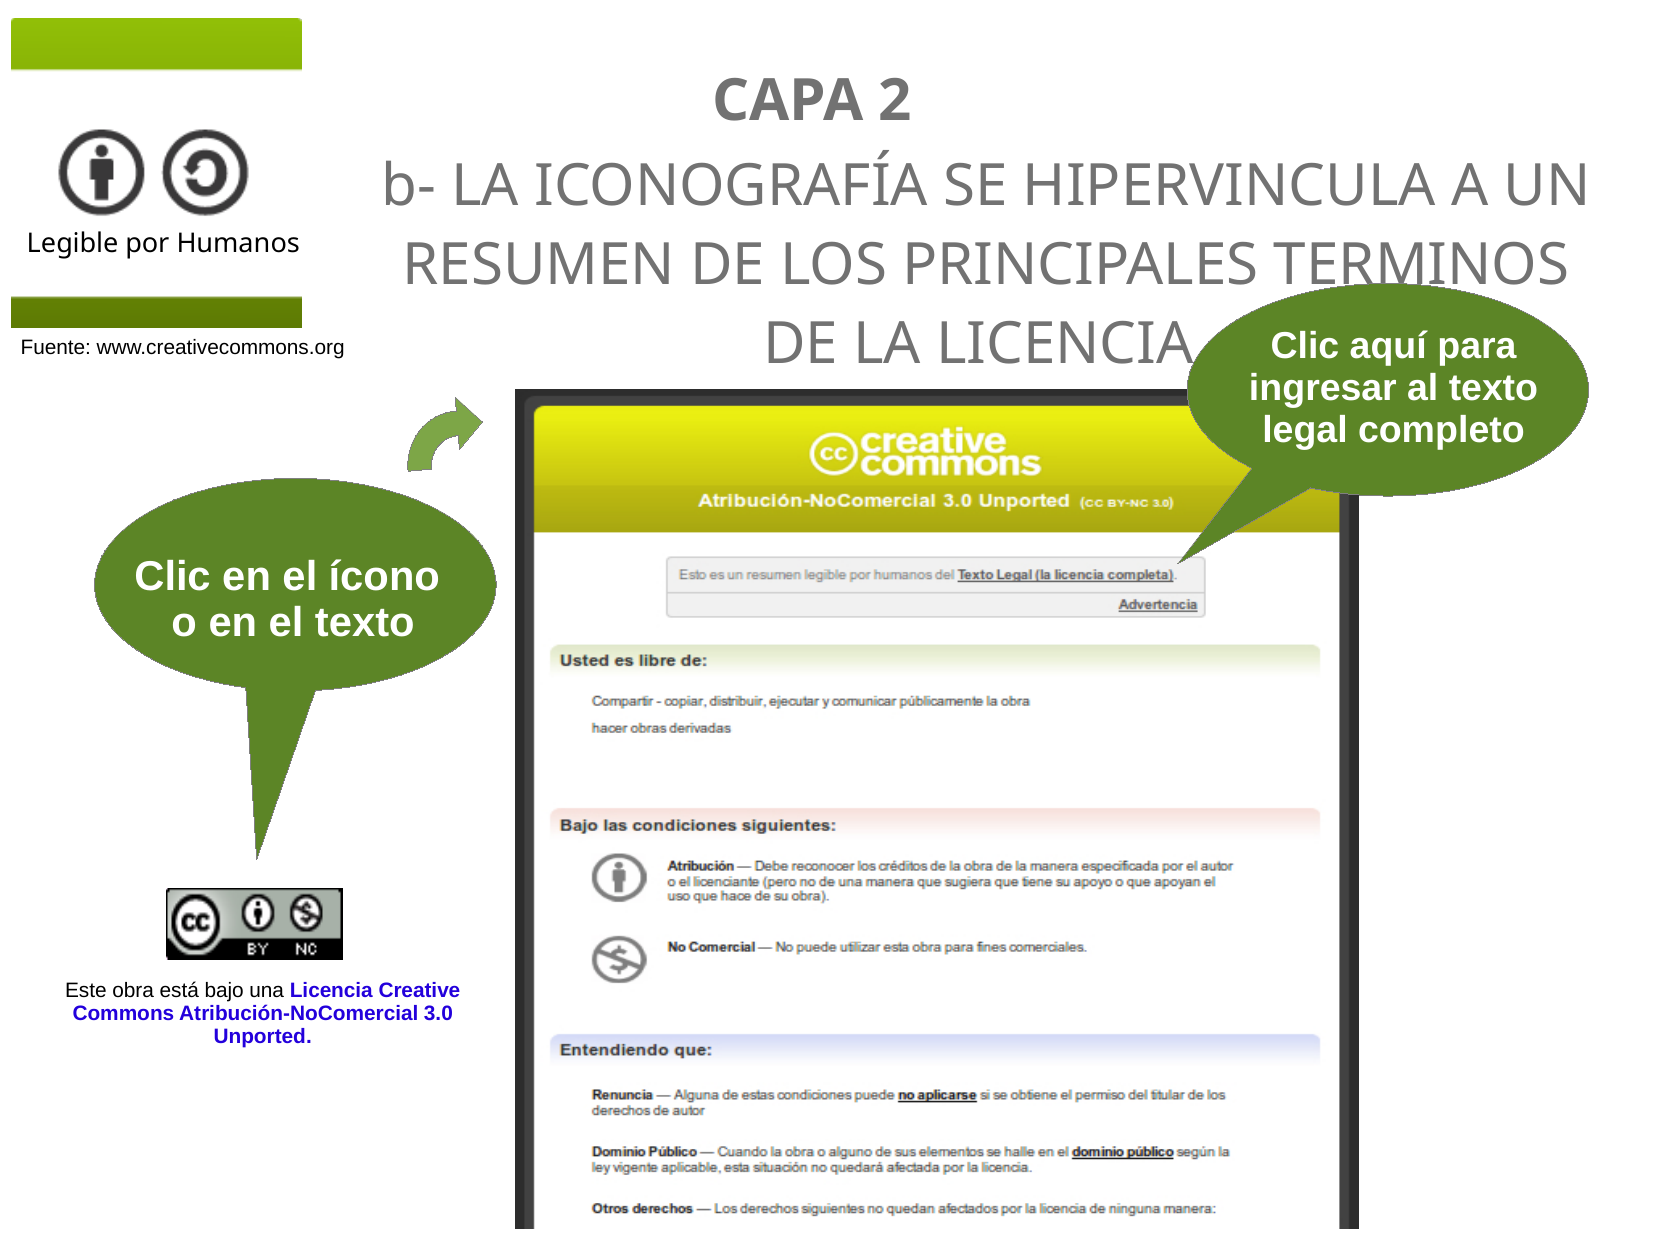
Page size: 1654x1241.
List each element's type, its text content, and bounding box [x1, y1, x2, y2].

picture [11, 18, 302, 215]
text_box Clic en el ícono o en el texto [119, 545, 467, 654]
text_box [1241, 283, 1535, 317]
text_box [1187, 355, 1198, 425]
picture [11, 266, 302, 328]
text_box [143, 654, 448, 860]
picture [166, 888, 343, 960]
text_box b- LA ICONOGRAFÍA SE HIPERVINCULA A UN RESUMEN DE LOS PRINCIPALES TERMINOS DE LA LICENCIA [360, 135, 1613, 354]
text_box [94, 478, 497, 640]
text_box Este obra está bajo una Licencia Creative Commons Atribución-NoComercial 3.0 Unported. [17, 970, 508, 1058]
text_box Fuente: www.creativecommons.org [5, 328, 449, 367]
text_box [407, 397, 483, 472]
picture [515, 389, 1359, 1229]
text_box Clic aquí para ingresar al texto legal completo [1198, 317, 1589, 459]
text_box Legible por Humanos [11, 215, 331, 266]
text_box [1177, 459, 1541, 564]
text_box CAPA 2 [697, 50, 1046, 134]
